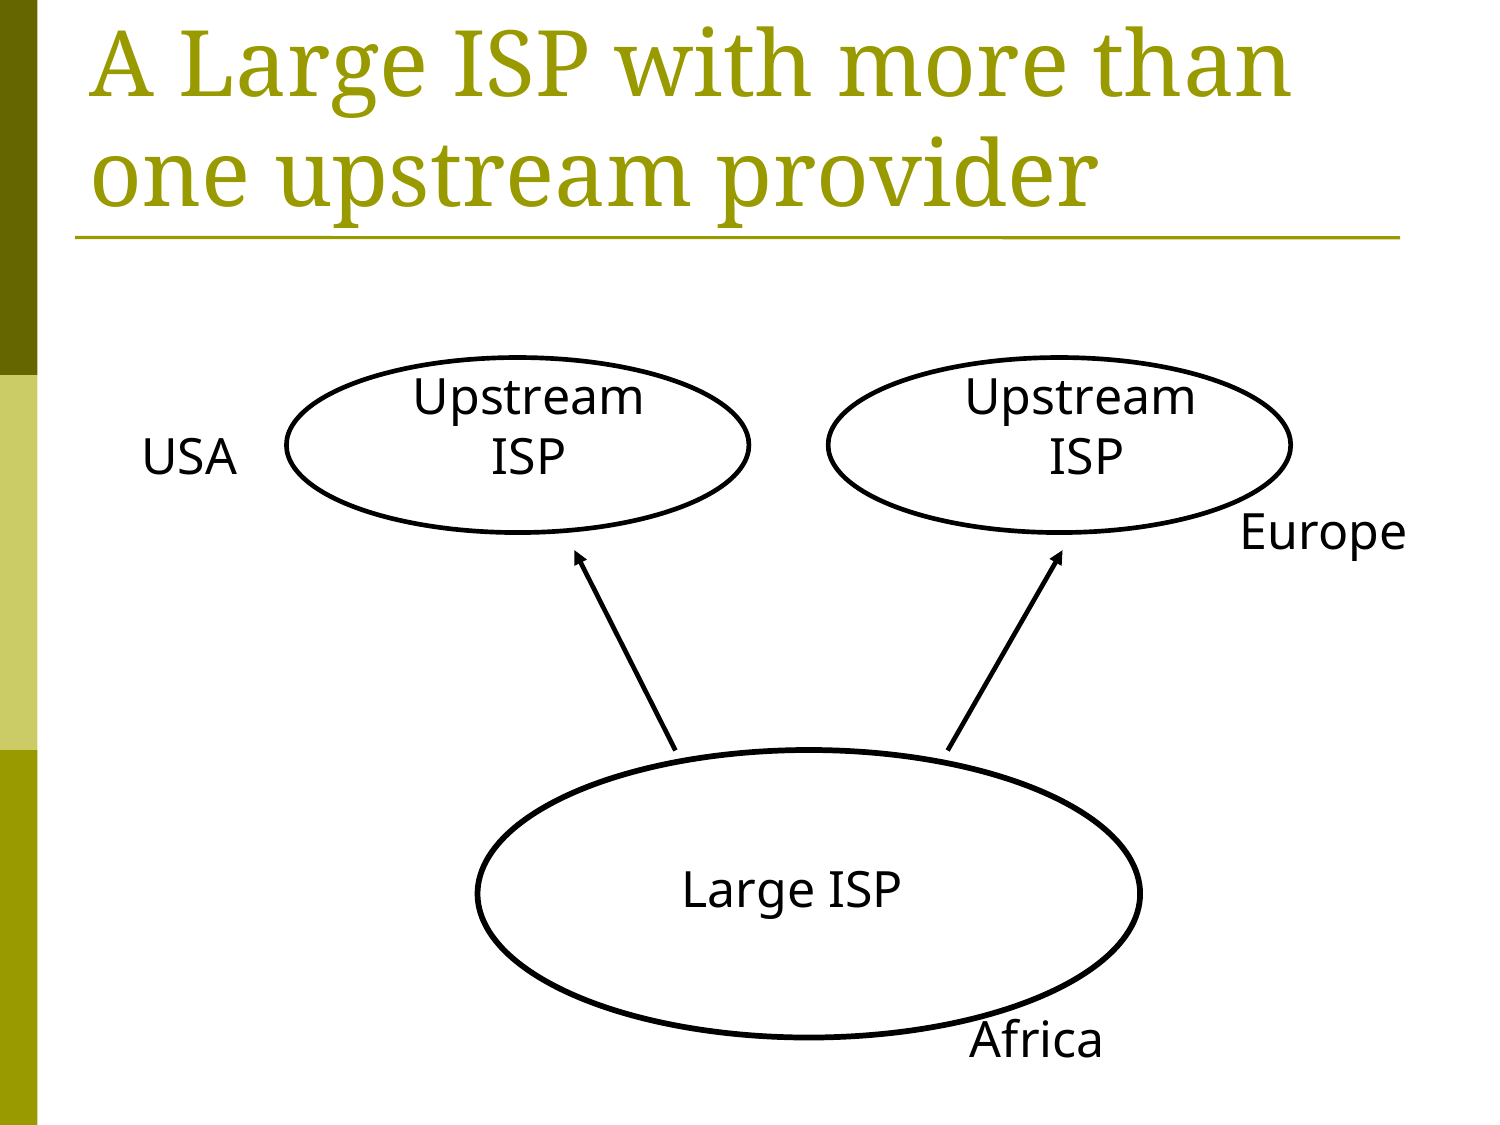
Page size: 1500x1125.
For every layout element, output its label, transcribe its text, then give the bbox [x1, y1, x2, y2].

text_box Upstream ISP [946, 357, 1228, 493]
text_box Upstream ISP [392, 357, 666, 493]
text_box Large ISP [666, 849, 919, 926]
text_box USA [126, 417, 253, 493]
title A Large ISP with more than one upstream provider [75, 0, 1426, 233]
text_box Europe [1224, 492, 1423, 568]
text_box Africa [935, 999, 1141, 1076]
